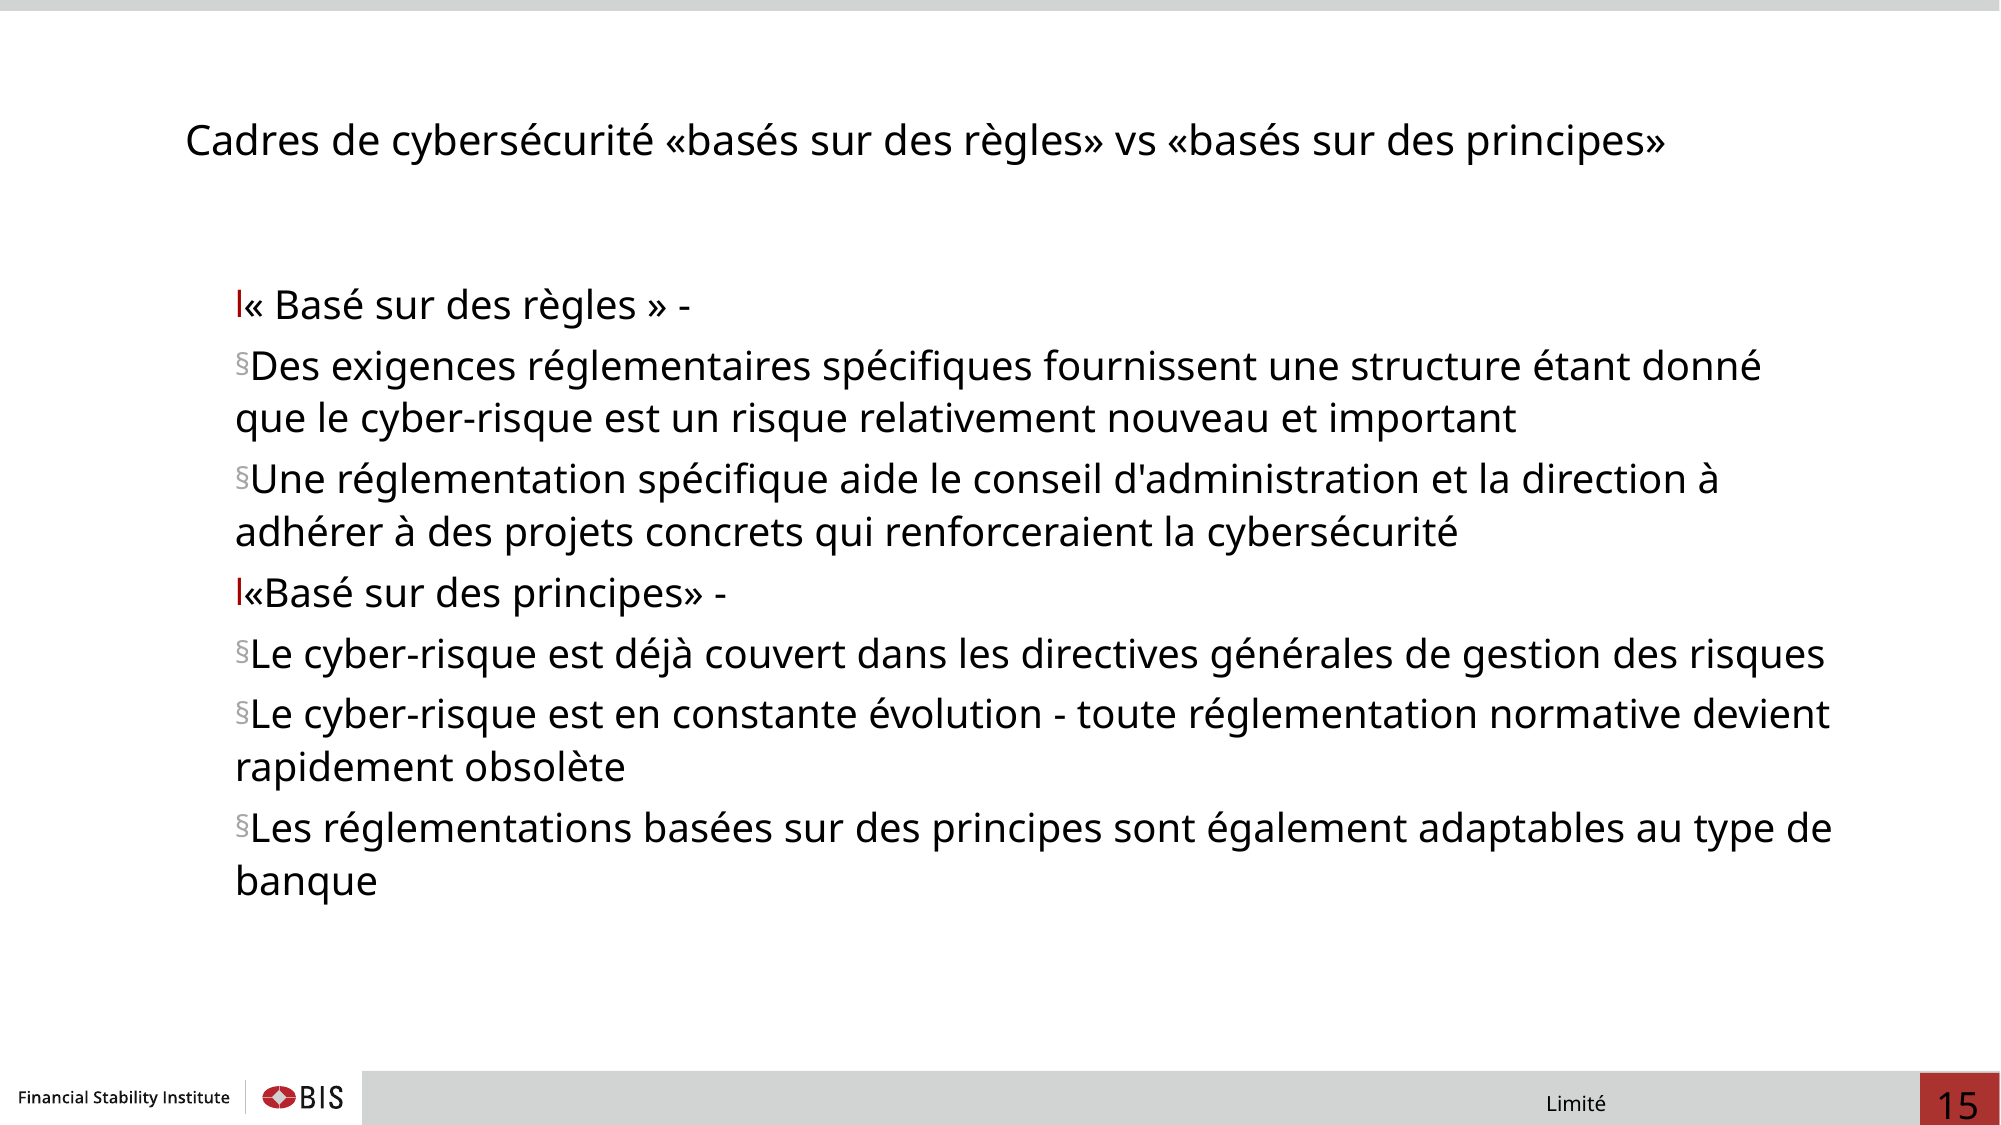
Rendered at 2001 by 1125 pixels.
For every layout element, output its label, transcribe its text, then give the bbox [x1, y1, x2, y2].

list « Basé sur des règles » - Des exigences réglementaires spécifiques fournissent une structure étant donné que le cyber-risque est un risque relativement nouveau et important Une réglementation spécifique aide le conseil d'administration et la direction à adhérer à des projets concrets qui renforceraient la cybersécurité «Basé sur des principes» - Le cyber-risque est déjà couvert dans les directives générales de gestion des risques Le cyber-risque est en constante évolution - toute réglementation normative devient rapidement obsolète Les réglementations basées sur des principes sont également adaptables au type de banque [219, 267, 1858, 965]
title Cadres de cybersécurité «basés sur des règles» vs «basés sur des principes» [184, 113, 1820, 191]
text_box [1921, 1074, 2000, 1125]
